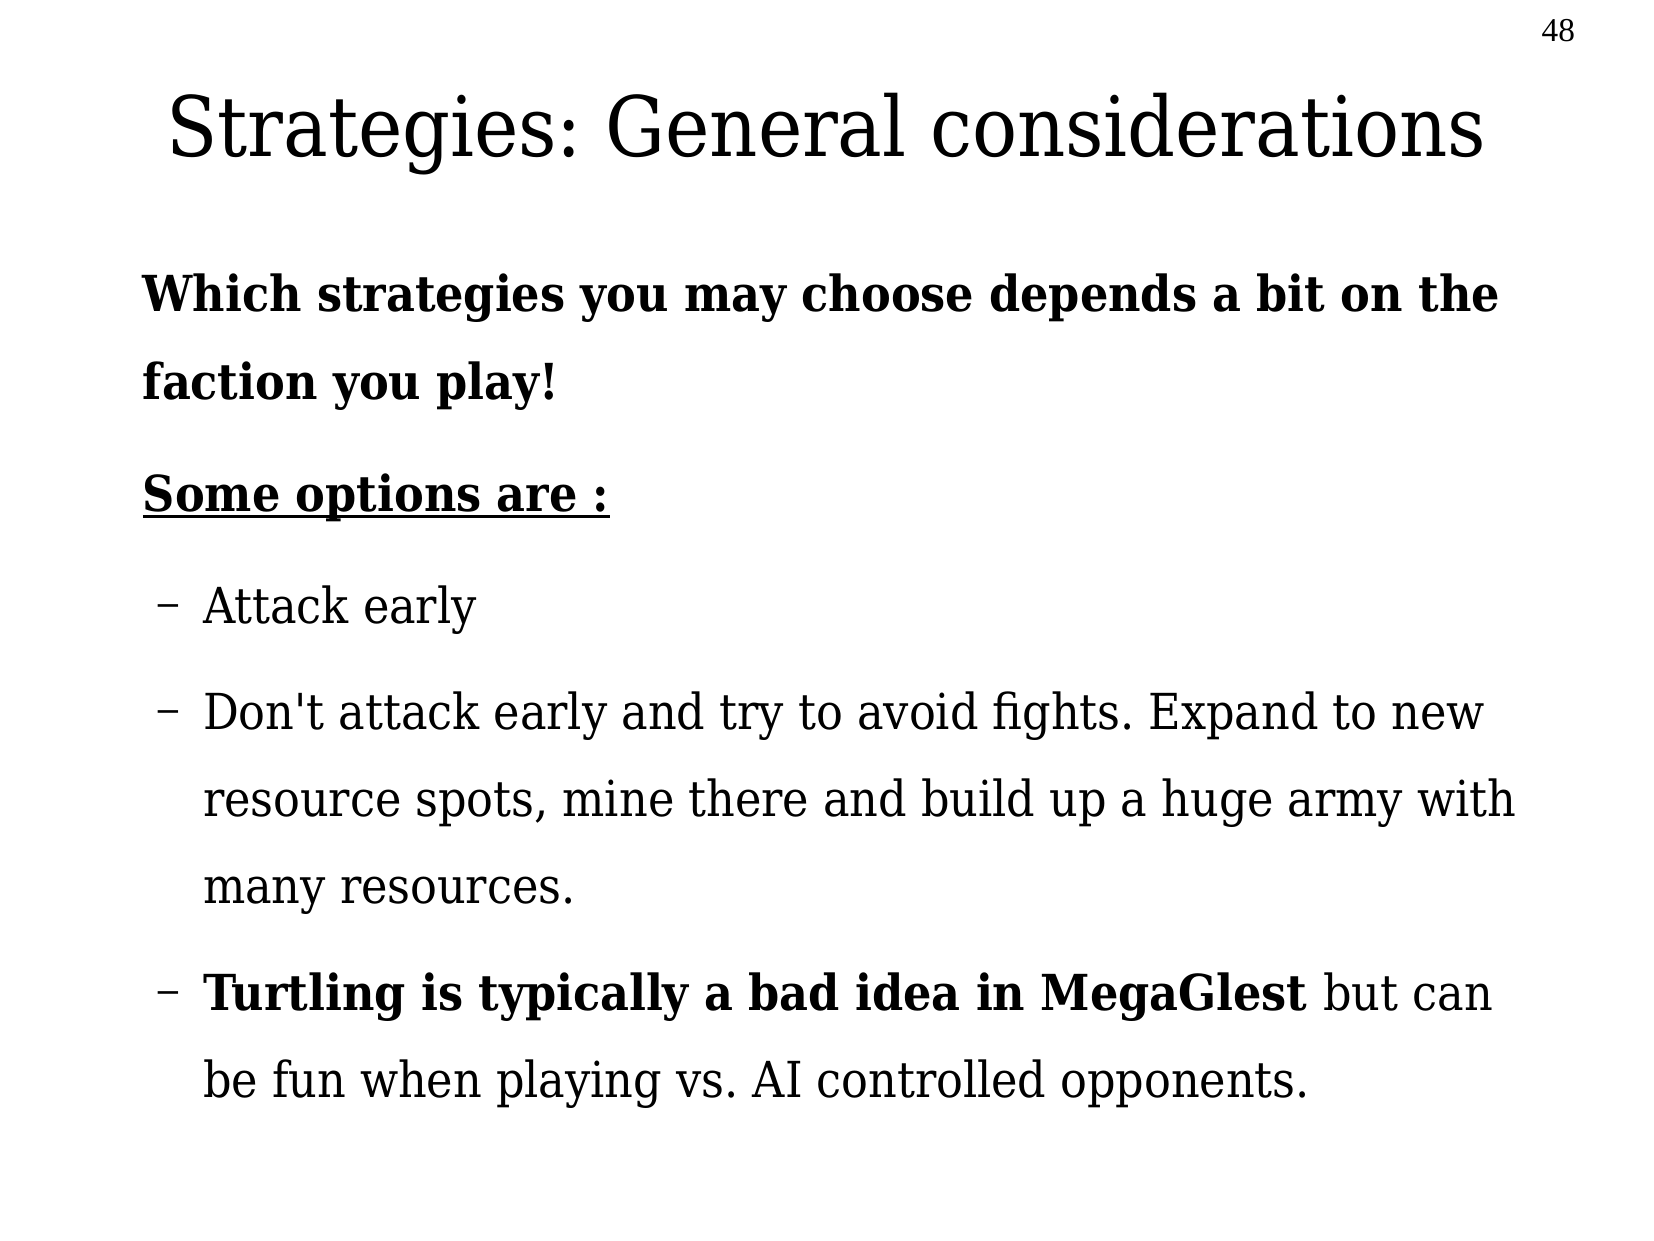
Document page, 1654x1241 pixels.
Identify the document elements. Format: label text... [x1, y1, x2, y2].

list Which strategies you may choose depends a bit on the faction you play! Some options are : Attack early Don't attack early and try to avoid fights. Expand to new resource spots, mine there and build up a huge army with many resources. Turtling is typically a bad idea in MegaGlest but can be fun when playing vs. AI controlled opponents. [82, 236, 1538, 1111]
title Strategies: General considerations [82, 0, 1571, 208]
